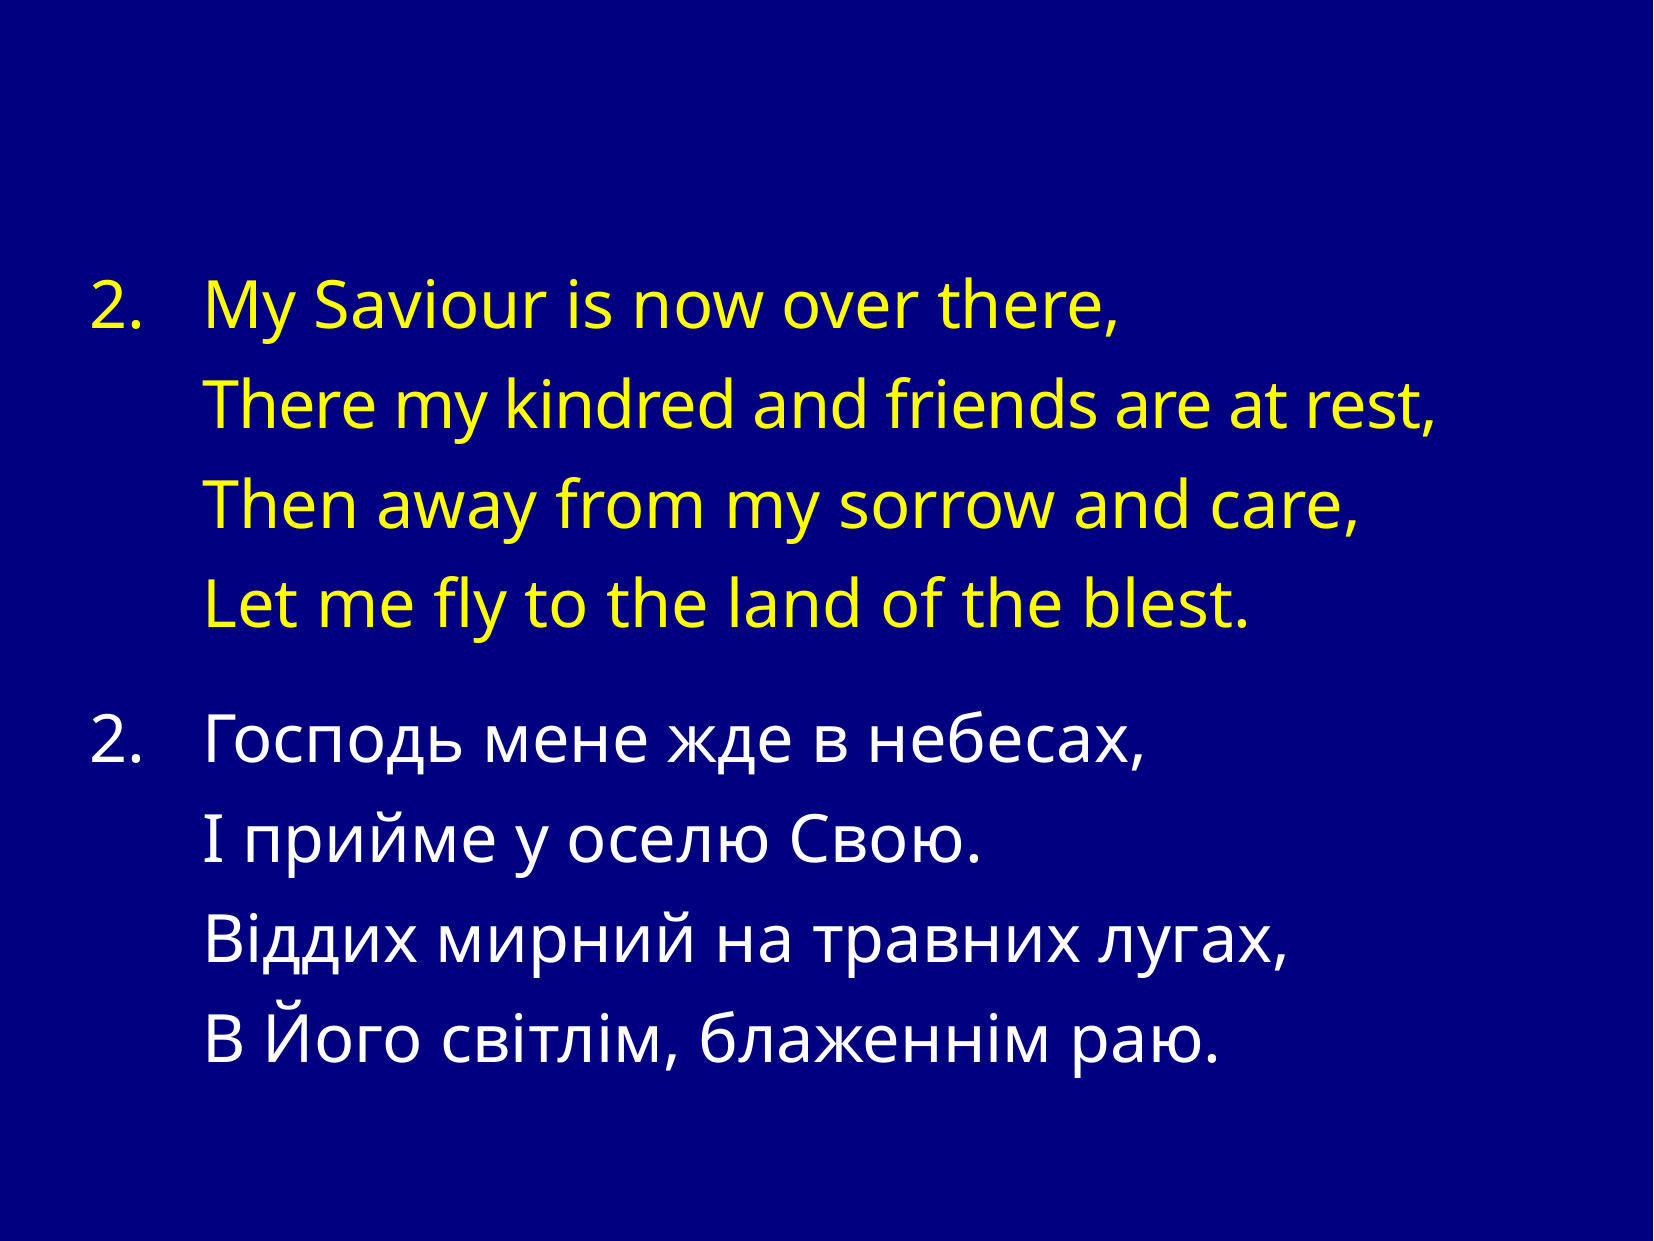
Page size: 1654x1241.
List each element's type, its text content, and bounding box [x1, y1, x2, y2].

text_box 2. Господь мене жде в небесах, І прийме у оселю Свою. Віддих мирний на травних лугах, В Його світлім, блаженнім раю. [75, 675, 1576, 1163]
text_box 2. My Saviour is now over there, There my kindred and friends are at rest, Then away from my sorrow and care, Let me fly to the land of the blest. [75, 150, 1651, 638]
